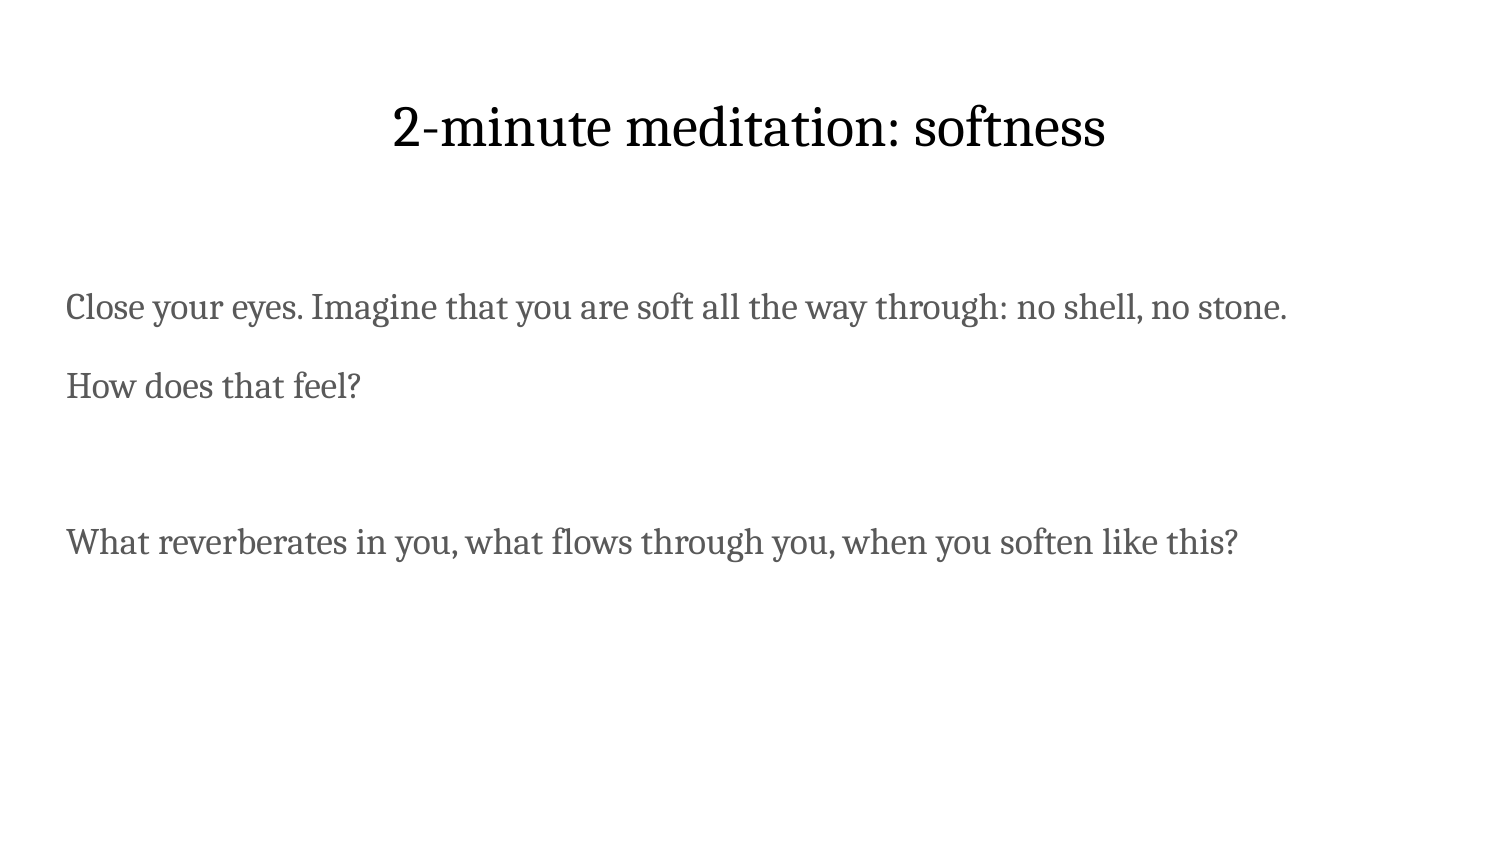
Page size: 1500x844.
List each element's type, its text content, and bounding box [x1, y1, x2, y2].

list Close your eyes. Imagine that you are soft all the way through: no shell, no stone. How does that feel? What reverberates in you, what flows through you, when you soften like this? [51, 189, 1449, 750]
title 2-minute meditation: softness [51, 72, 1449, 167]
